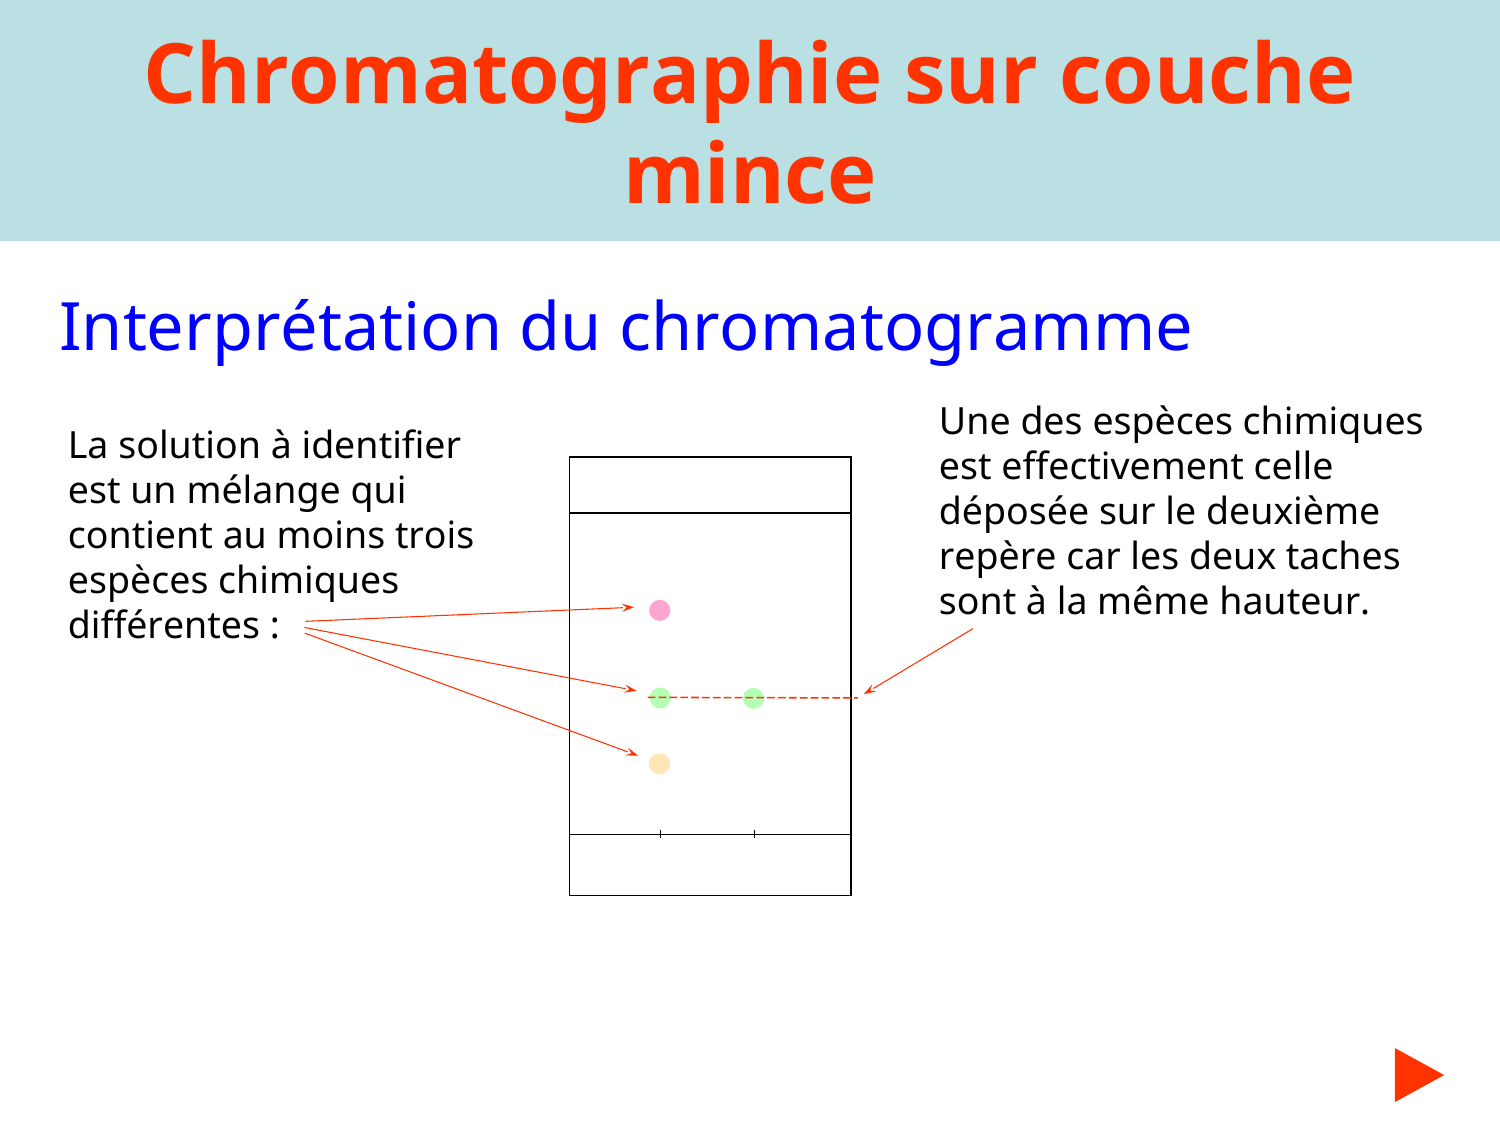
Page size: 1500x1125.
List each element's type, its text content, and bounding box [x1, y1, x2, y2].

text_box [1394, 1048, 1445, 1103]
title Chromatographie sur couche mince [0, 0, 1500, 242]
text_box [742, 687, 764, 709]
text_box La solution à identifier est un mélange qui contient au moins trois espèces chimiques différentes : [53, 413, 507, 655]
text_box [648, 753, 671, 775]
text_box Une des espèces chimiques est effectivement celle déposée sur le deuxième repère car les deux taches sont à la même hauteur. [924, 389, 1459, 631]
text_box [649, 599, 671, 621]
text_box [649, 687, 671, 709]
subtitle Interprétation du chromatogramme [44, 276, 1239, 401]
